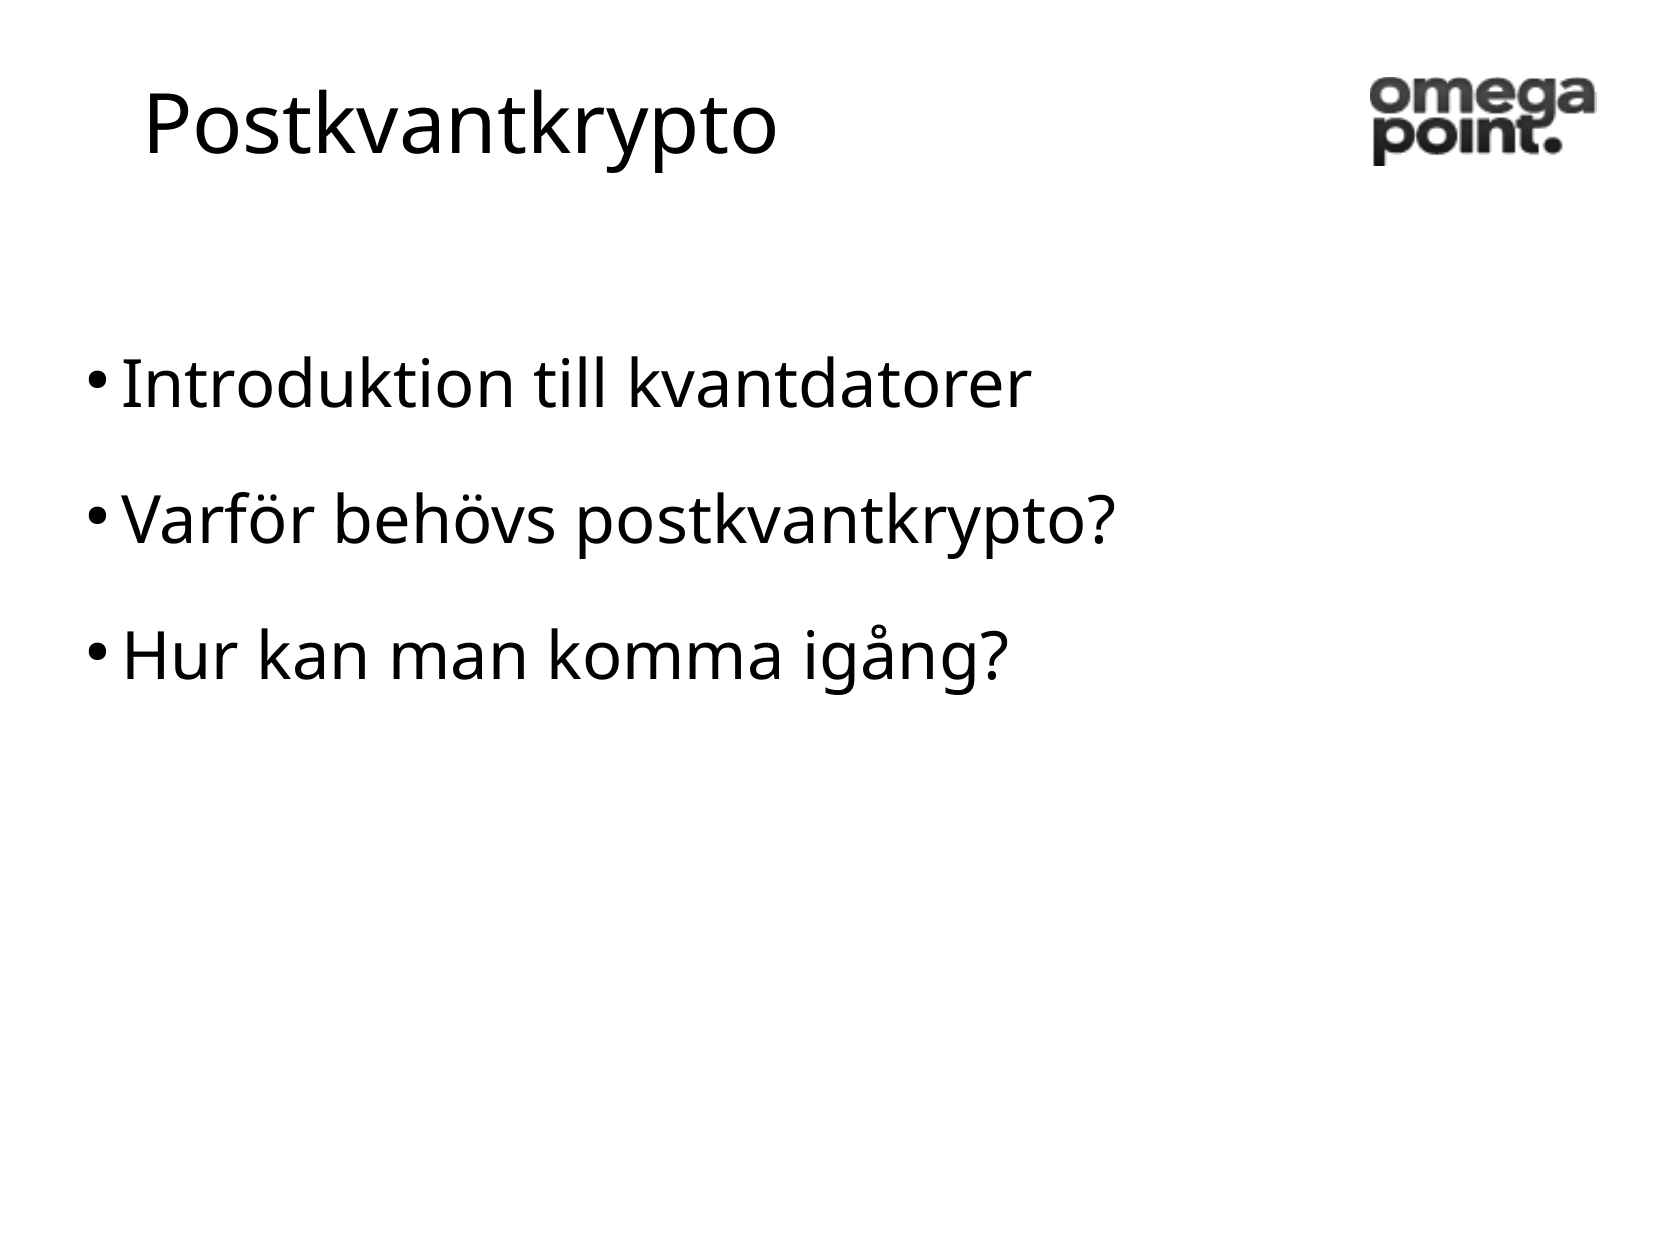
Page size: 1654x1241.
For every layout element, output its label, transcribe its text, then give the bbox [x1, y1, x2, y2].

text_box Postkvantkrypto [127, 57, 1252, 166]
text_box Introduktion till kvantdatorer Varför behövs postkvantkrypto? Hur kan man komma igång? [70, 283, 1654, 1241]
picture [1370, 77, 1597, 166]
